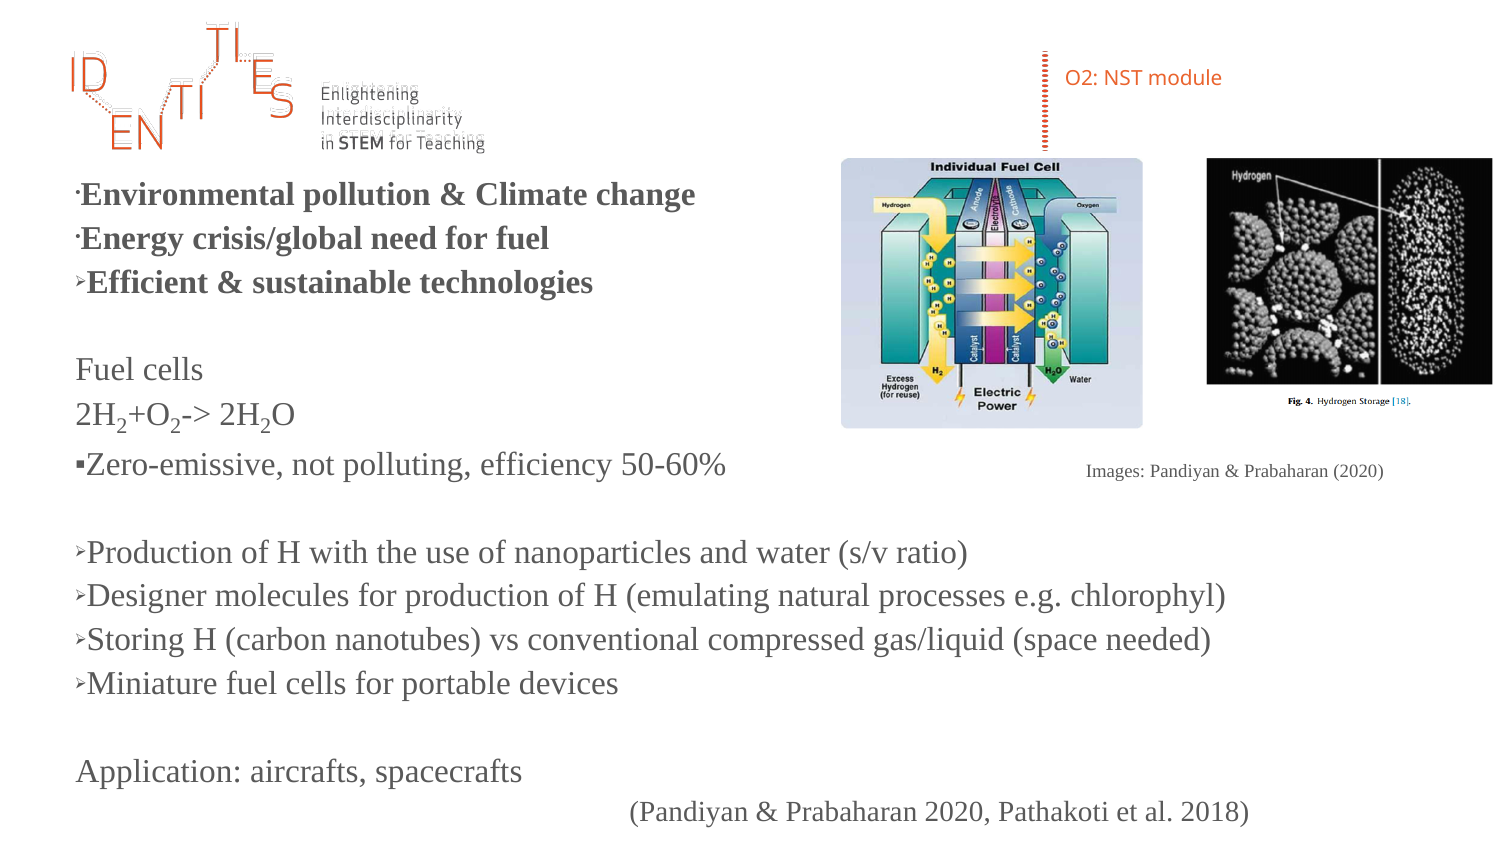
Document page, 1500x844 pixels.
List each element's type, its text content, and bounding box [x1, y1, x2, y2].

text_box Environmental pollution & Climate change Energy crisis/global need for fuel Efficient & sustainable technologies Fuel cells 2H2+O2-> 2H2O Zero-emissive, not polluting, efficiency 50-60% Production of H with the use of nanoparticles and water (s/v ratio) Designer molecules for production of H (emulating natural processes e.g. chlorophyl) Storing H (carbon nanotubes) vs conventional compressed gas/liquid (space needed) Miniature fuel cells for portable devices Application: aircrafts, spacecrafts (Pandiyan & Prabaharan 2020, Pathakoti et al. 2018) [60, 138, 1456, 844]
text_box Images: Pandiyan & Prabaharan (2020) [1070, 451, 1432, 490]
picture [71, 18, 485, 157]
picture [1042, 51, 1051, 151]
picture [840, 154, 1500, 429]
text_box O2: NST module [1051, 57, 1472, 139]
